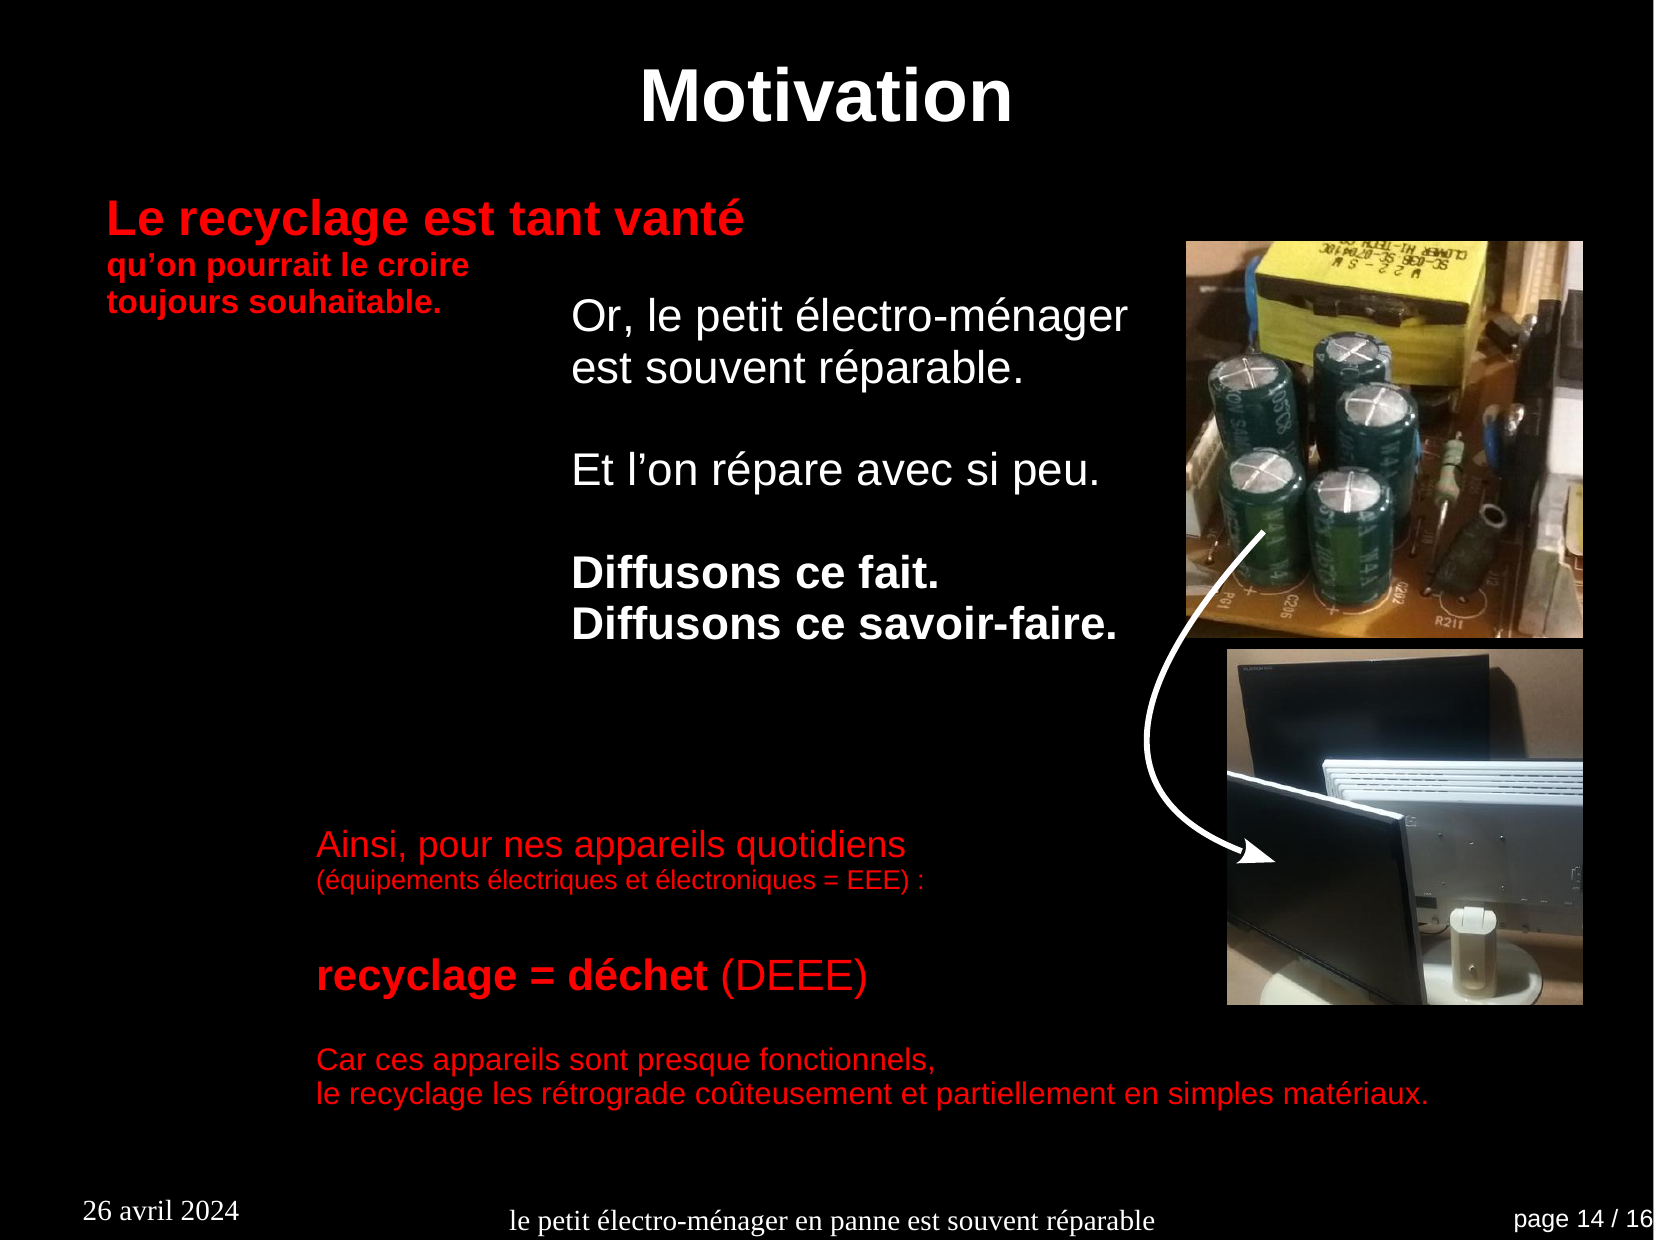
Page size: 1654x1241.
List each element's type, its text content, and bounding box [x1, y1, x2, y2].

text_box Or, le petit électro-ménager est souvent réparable. Et l’on répare avec si peu. Diffusons ce fait. Diffusons ce savoir-faire. [556, 283, 1163, 657]
title Motivation [17, 6, 1636, 185]
picture [1227, 649, 1583, 1005]
picture [1186, 241, 1583, 638]
text_box Ainsi, pour nes appareils quotidiens (équipements électriques et électroniques = EEE) : recyclage = déchet (DEEE) Car ces appareils sont presque fonctionnels, le recyclage les rétrograde coûteusement et partiellement en simples matériaux. [301, 815, 1459, 1154]
text_box Le recyclage est tant vanté qu’on pourrait le croire toujours souhaitable. [91, 183, 761, 328]
